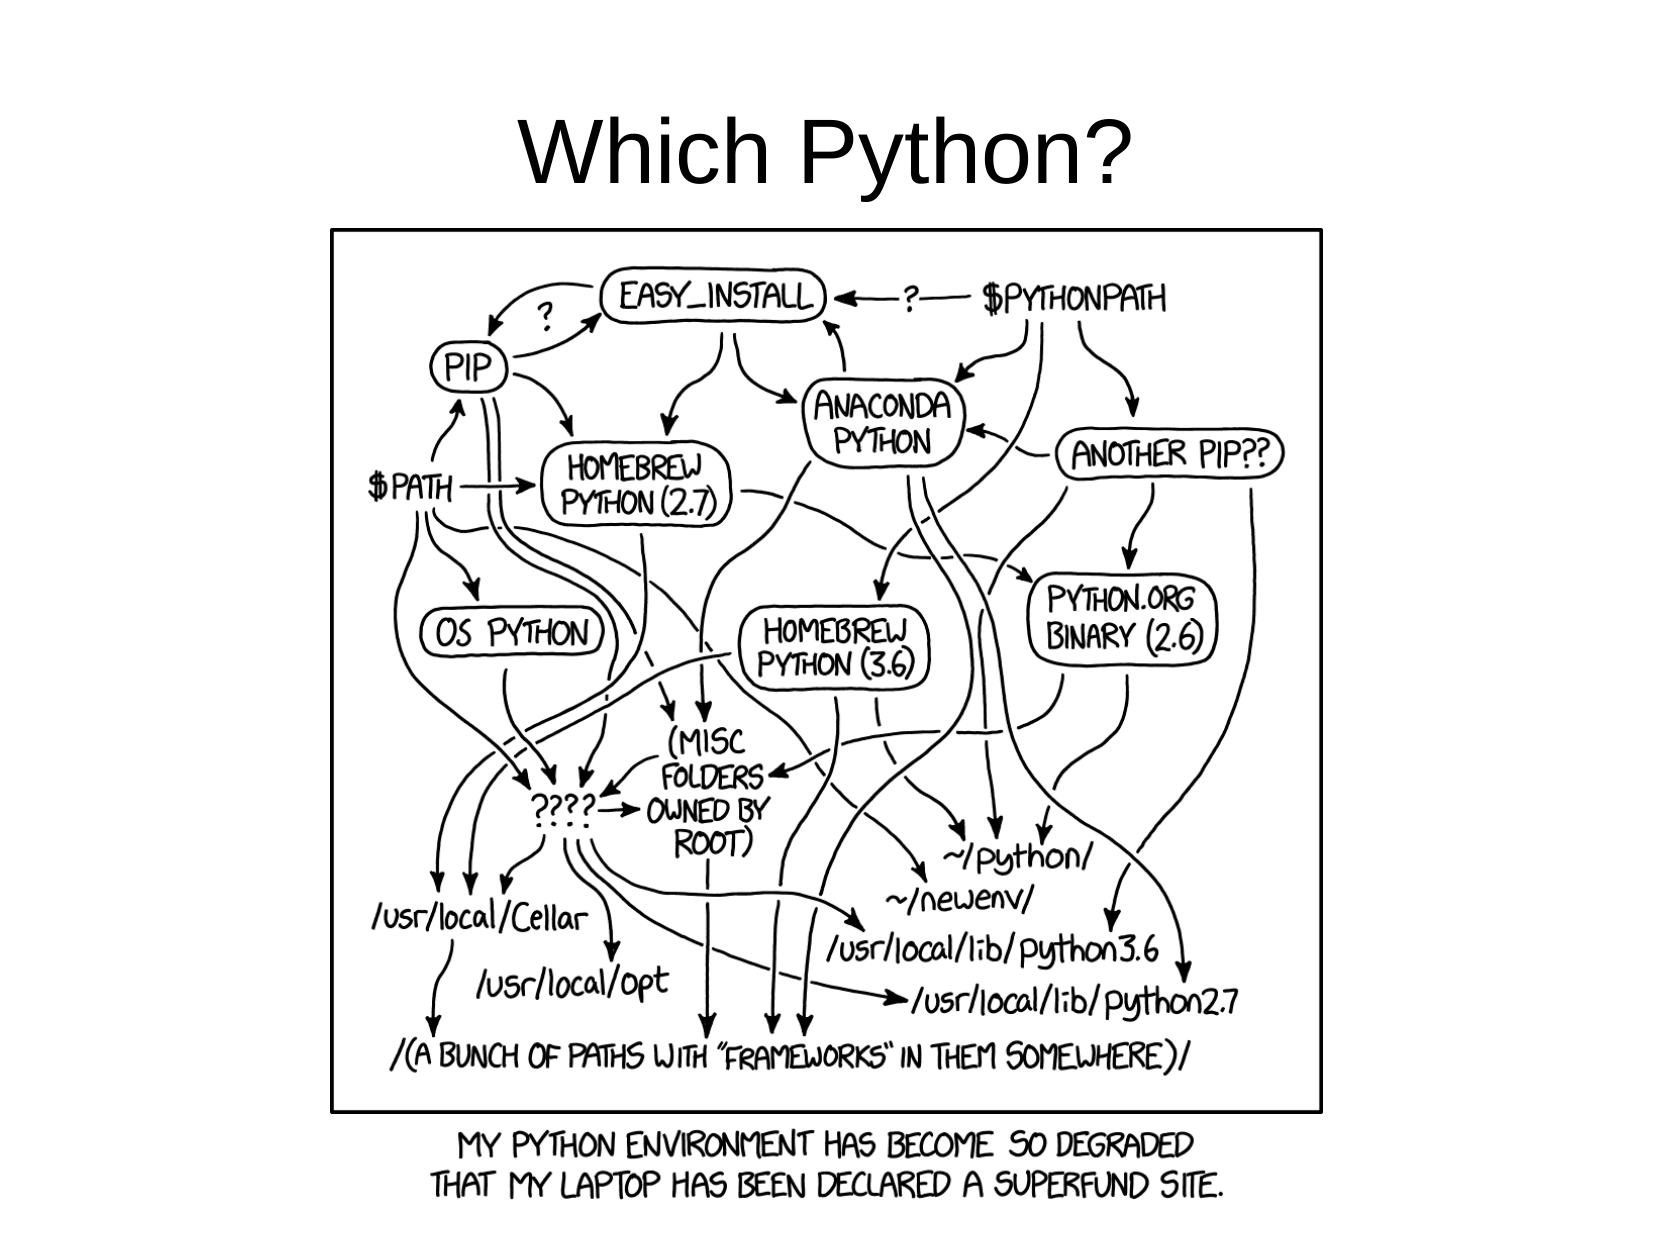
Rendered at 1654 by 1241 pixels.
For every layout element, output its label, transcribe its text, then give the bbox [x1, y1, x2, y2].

picture [330, 228, 1323, 1212]
title Which Python? [82, 49, 1571, 257]
